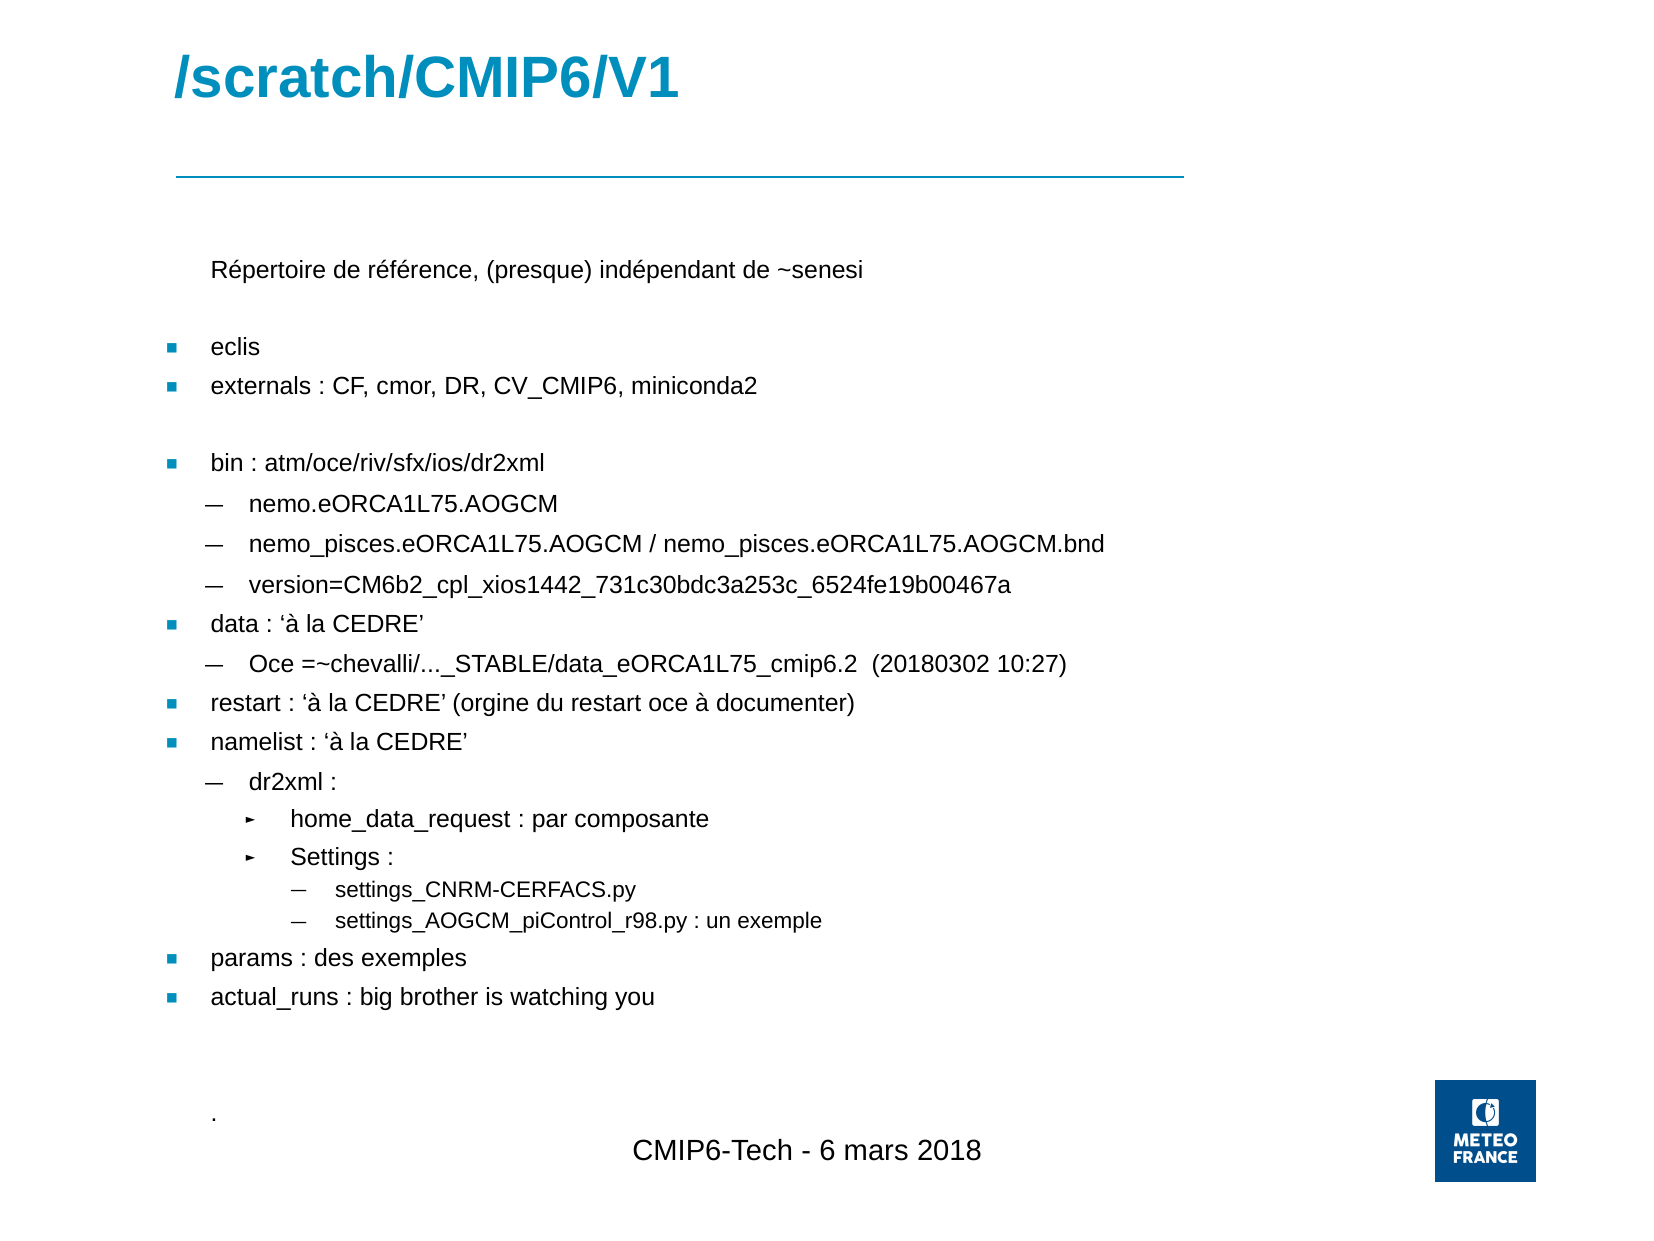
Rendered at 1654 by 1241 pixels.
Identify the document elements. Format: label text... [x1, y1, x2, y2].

list Répertoire de référence, (presque) indépendant de ~senesi eclis externals : CF, cmor, DR, CV_CMIP6, miniconda2 bin : atm/oce/riv/sfx/ios/dr2xml nemo.eORCA1L75.AOGCM nemo_pisces.eORCA1L75.AOGCM / nemo_pisces.eORCA1L75.AOGCM.bnd version=CM6b2_cpl_xios1442_731c30bdc3a253c_6524fe19b00467a data : ‘à la CEDRE’ Oce =~chevalli/..._STABLE/data_eORCA1L75_cmip6.2 (20180302 10:27) restart : ‘à la CEDRE’ (orgine du restart oce à documenter) namelist : ‘à la CEDRE’ dr2xml : home_data_request : par composante Settings : settings_CNRM-CERFACS.py settings_AOGCM_piControl_r98.py : un exemple params : des exemples actual_runs : big brother is watching you . [156, 256, 1571, 1134]
title /scratch/CMIP6/V1 [174, 0, 1654, 156]
picture [1435, 1134, 1536, 1182]
